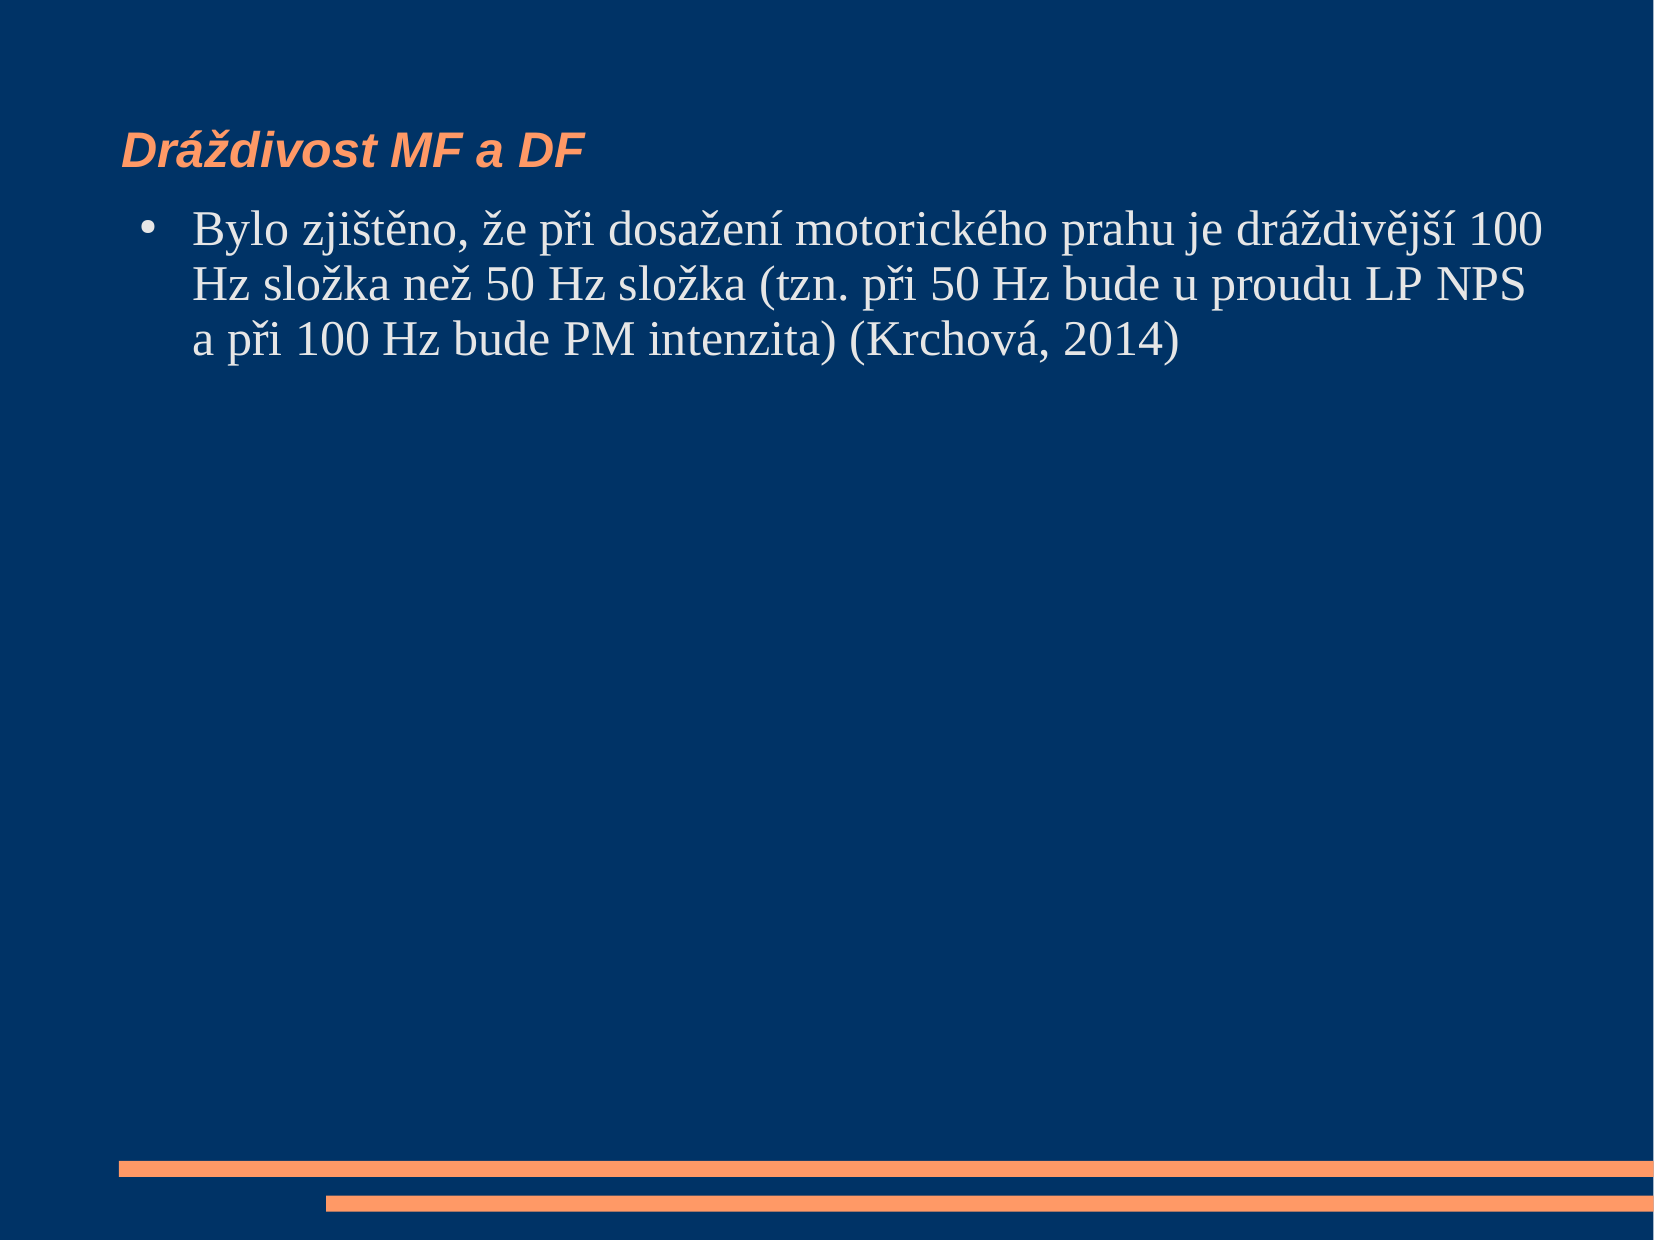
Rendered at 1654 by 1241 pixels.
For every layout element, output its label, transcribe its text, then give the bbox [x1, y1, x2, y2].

title Dráždivost MF a DF [121, 46, 1534, 200]
list Bylo zjištěno, že při dosažení motorického prahu je dráždivější 100 Hz složka než 50 Hz složka (tzn. při 50 Hz bude u proudu LP NPS a při 100 Hz bude PM intenzita) (Krchová, 2014) [121, 200, 1561, 1132]
